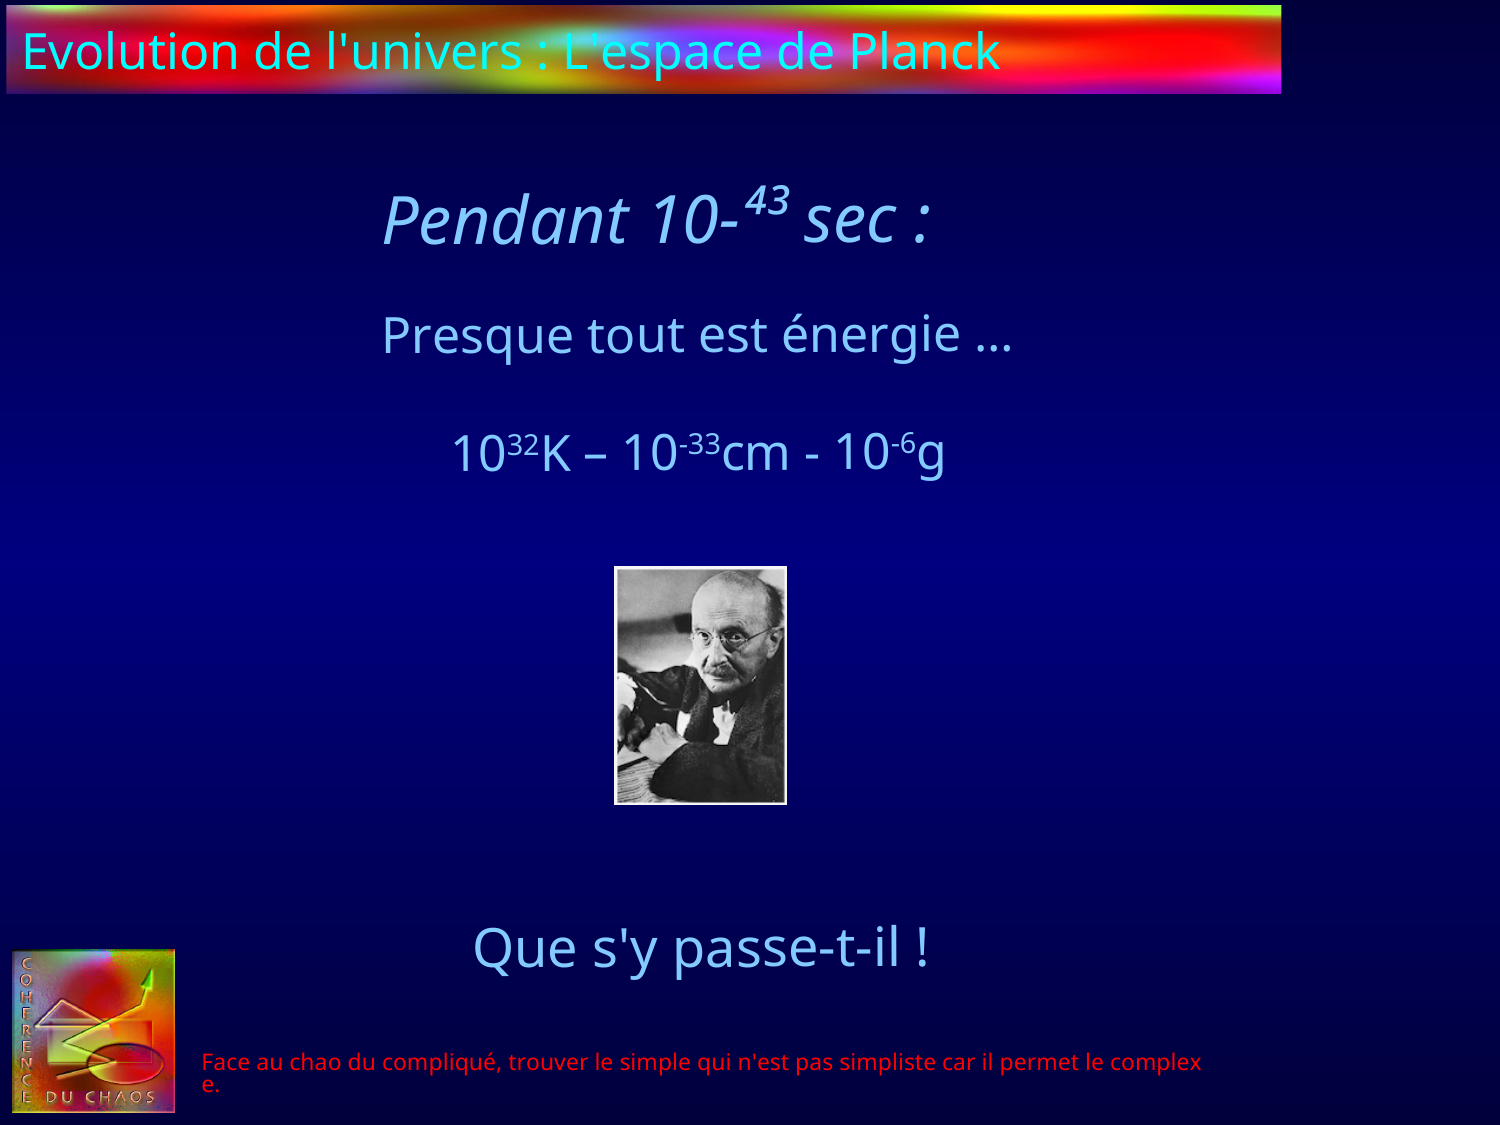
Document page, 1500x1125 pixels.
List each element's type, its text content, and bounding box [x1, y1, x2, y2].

picture [12, 949, 175, 1113]
title Evolution de l'univers : L'espace de Planck [6, 5, 1282, 94]
picture [614, 566, 787, 805]
list Pendant 10-⁴³ sec : Presque tout est énergie … 1032K – 10-33cm - 10-6g Que s'y passe-t-il ! [366, 167, 1035, 1125]
